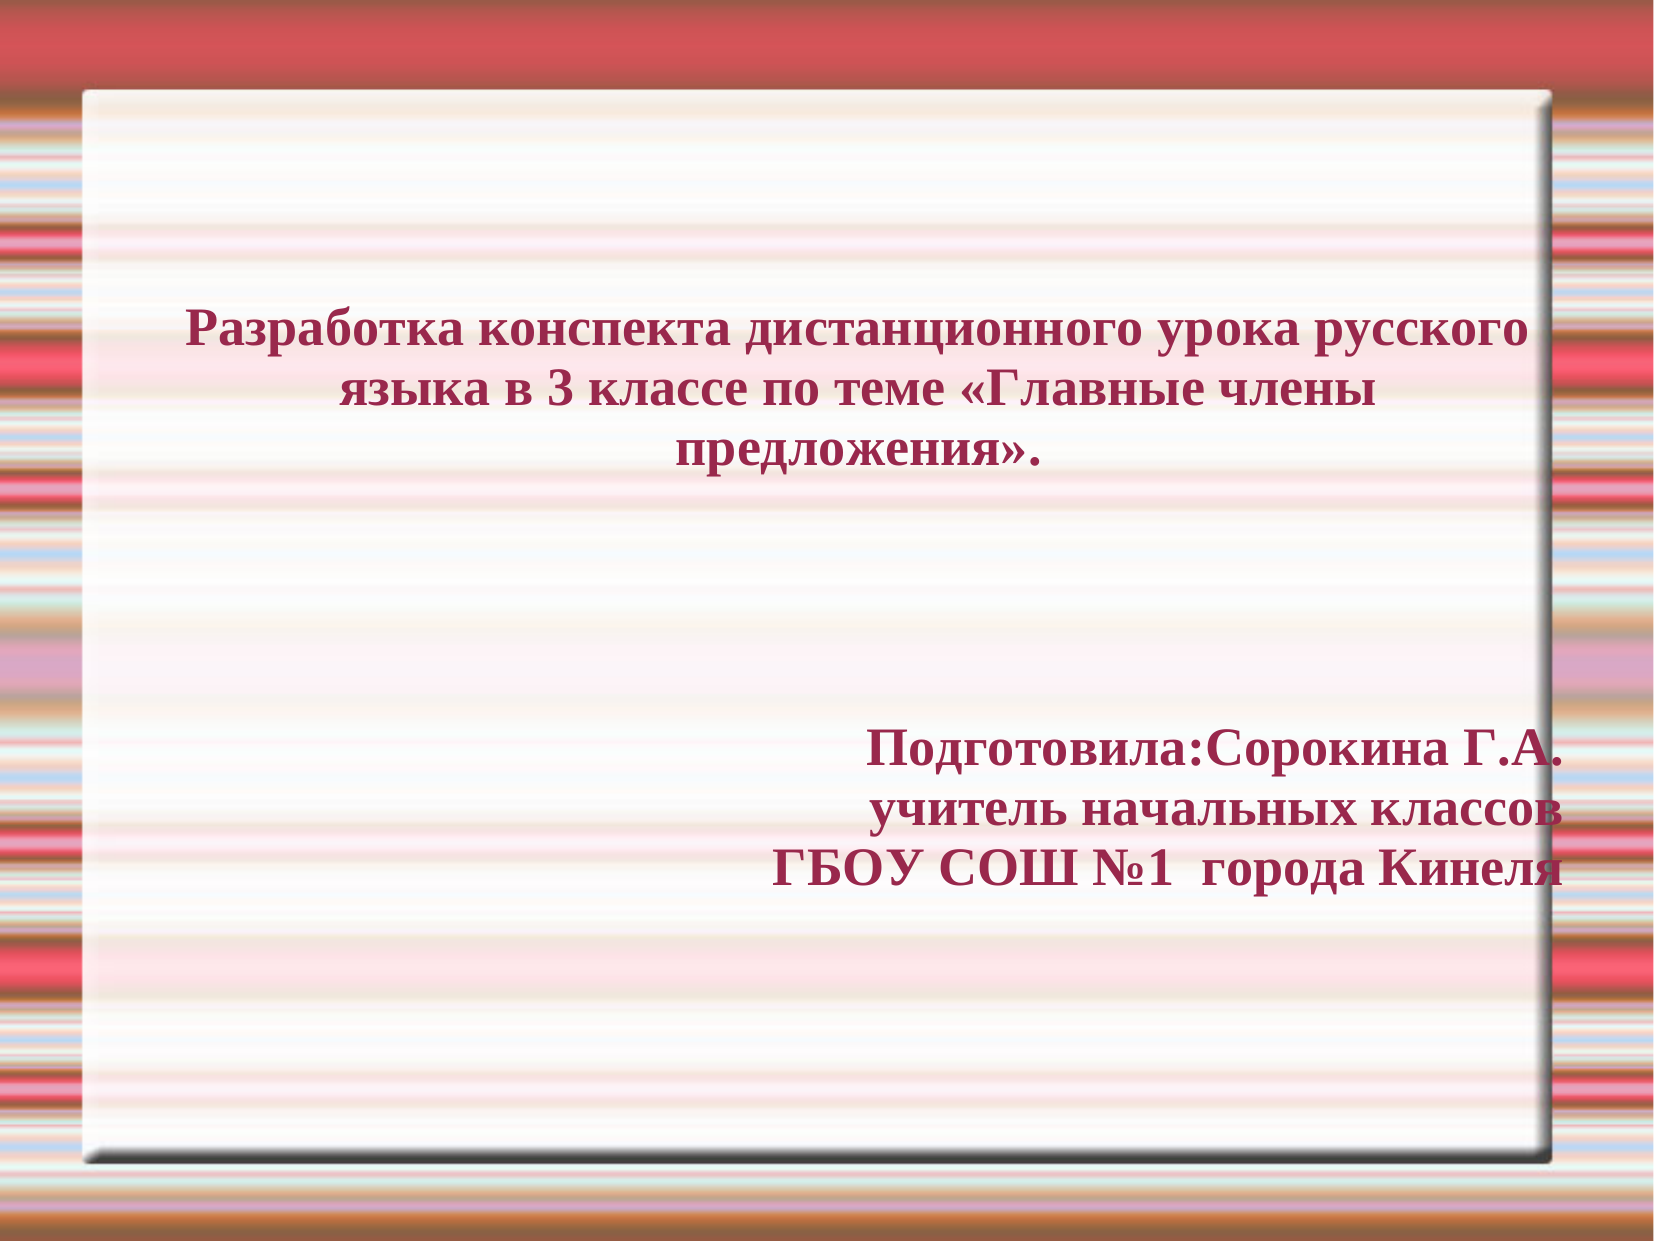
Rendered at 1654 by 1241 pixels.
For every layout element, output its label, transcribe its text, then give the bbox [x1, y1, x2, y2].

picture [0, 0, 1654, 1241]
subtitle Разработка конспекта дистанционного урока русского языка в 3 классе по теме «Главные члены предложения». Подготовила:Сорокина Г.А. учитель начальных классов ГБОУ СОШ №1 города Кинеля [152, 88, 1565, 1106]
